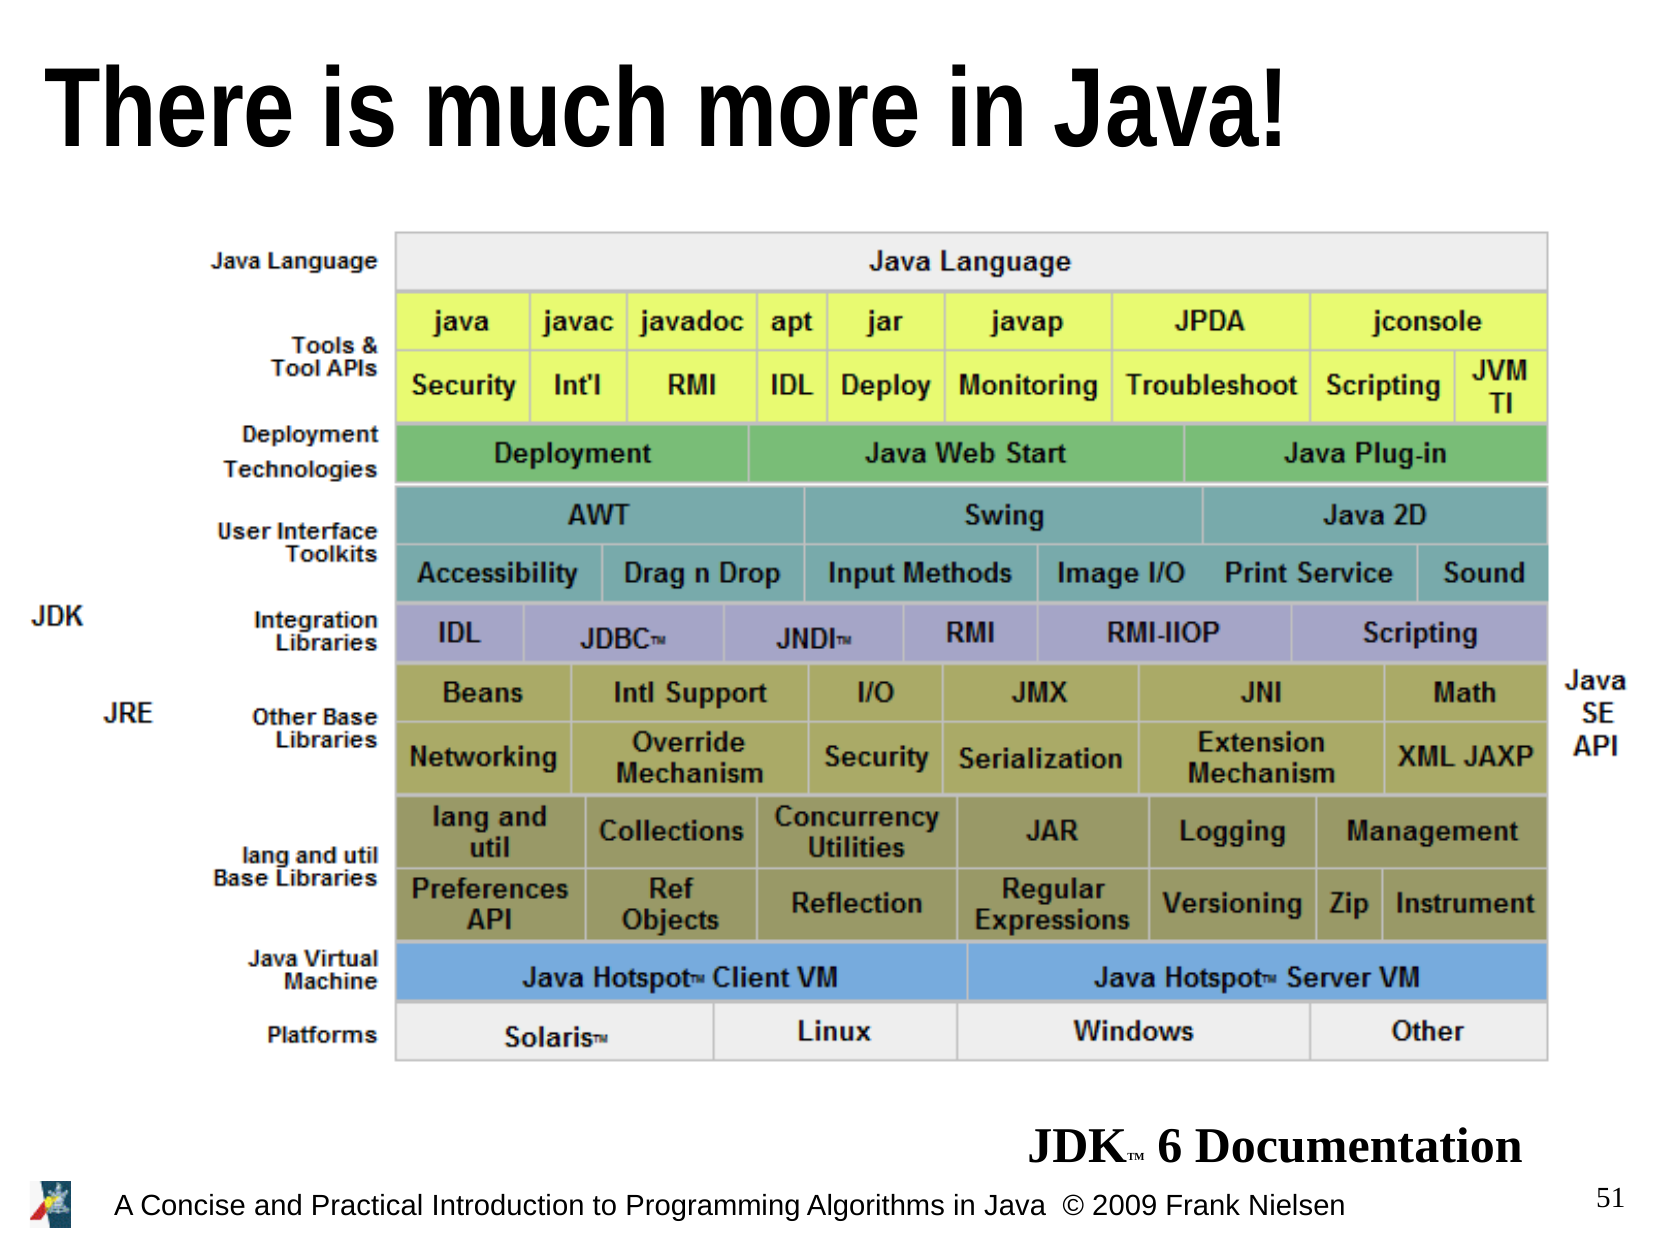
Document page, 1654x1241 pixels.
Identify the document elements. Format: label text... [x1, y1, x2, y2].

picture [29, 1181, 71, 1228]
picture [0, 199, 1644, 1099]
text_box JDKTM 6 Documentation [1027, 1118, 1553, 1176]
text_box There is much more in Java! [29, 33, 1331, 178]
